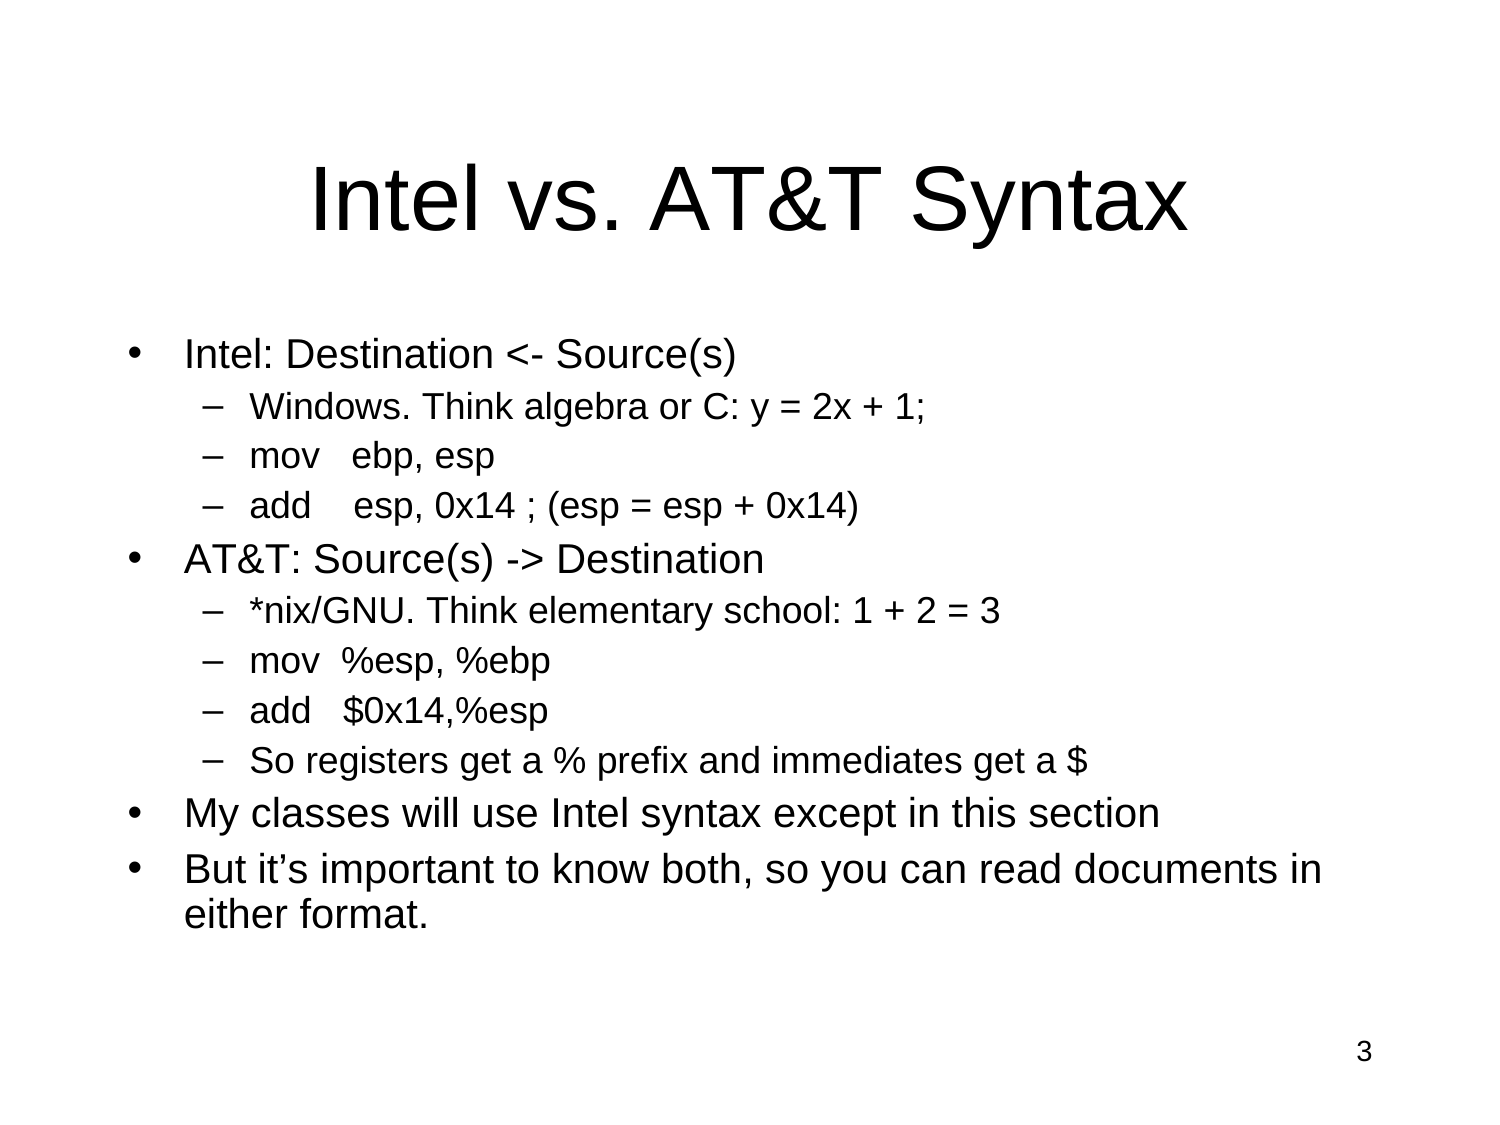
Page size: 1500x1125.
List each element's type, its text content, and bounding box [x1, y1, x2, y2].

list Intel: Destination <- Source(s) Windows. Think algebra or C: y = 2x + 1; mov ebp, esp add esp, 0x14 ; (esp = esp + 0x14) AT&T: Source(s) -> Destination *nix/GNU. Think elementary school: 1 + 2 = 3 mov %esp, %ebp add $0x14,%esp So registers get a % prefix and immediates get a $ My classes will use Intel syntax except in this section But it’s important to know both, so you can read documents in either format. [112, 324, 1388, 1001]
title Intel vs. AT&T Syntax [112, 99, 1388, 288]
text_box <number> [1074, 1025, 1388, 1101]
